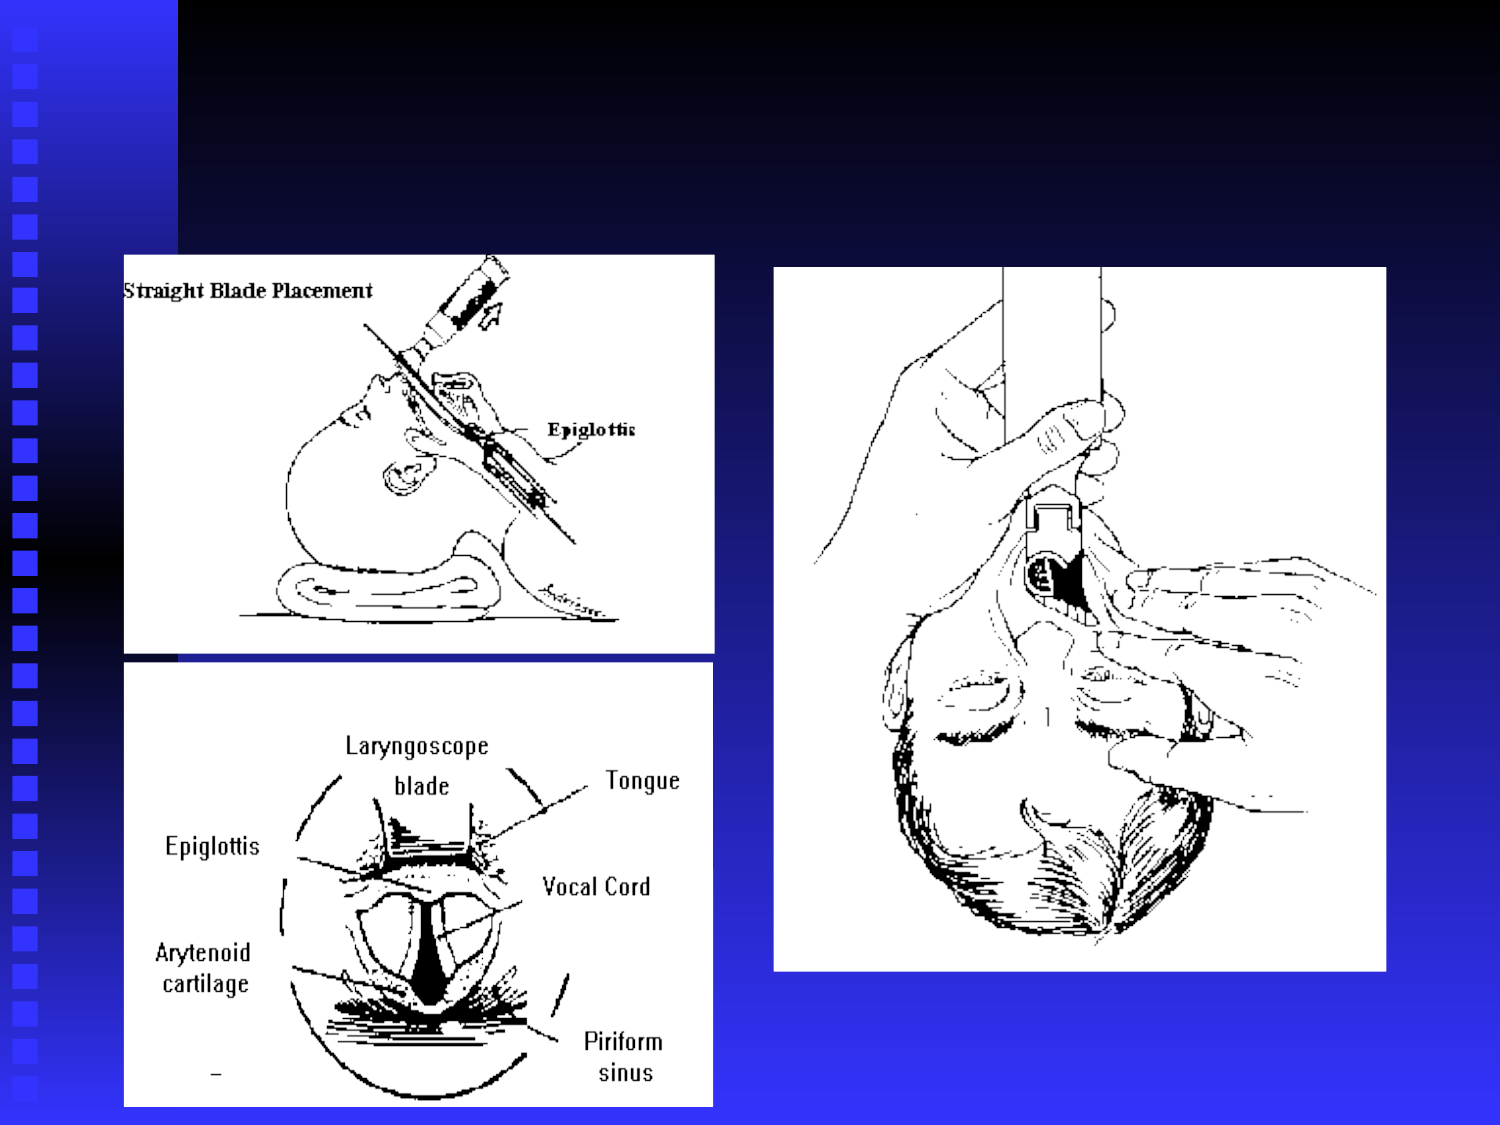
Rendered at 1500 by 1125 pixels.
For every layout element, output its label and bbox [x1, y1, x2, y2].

picture [773, 267, 1387, 972]
picture [123, 662, 714, 1107]
picture [123, 254, 715, 654]
